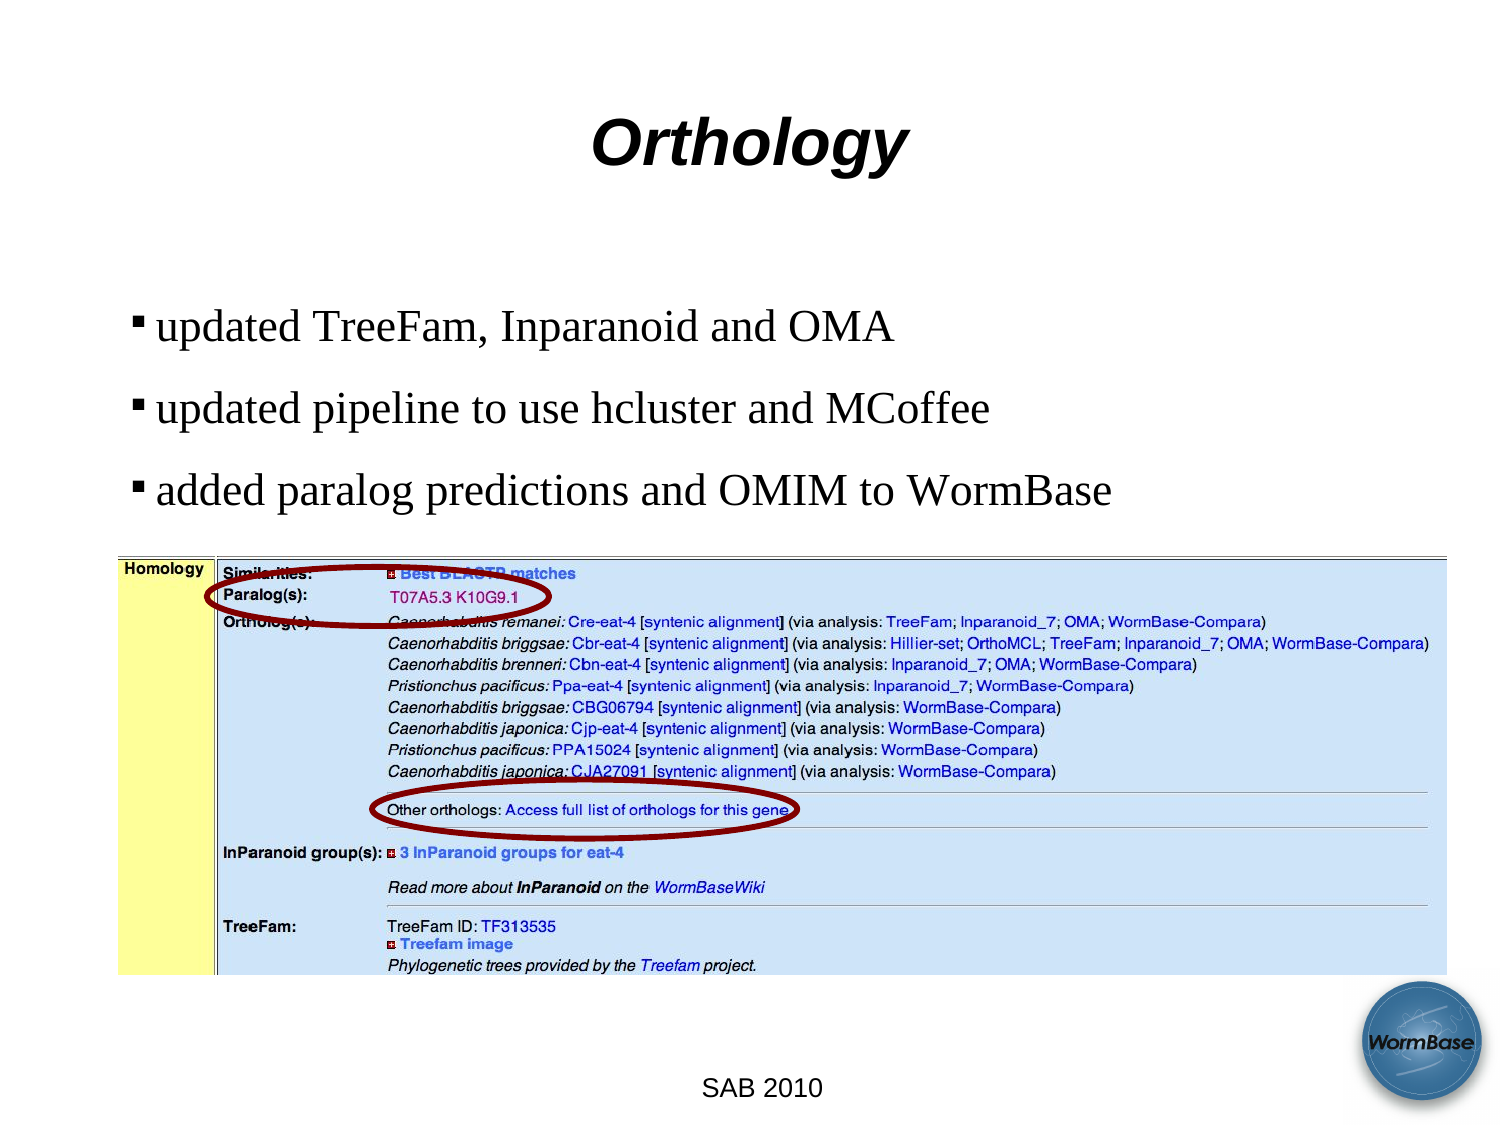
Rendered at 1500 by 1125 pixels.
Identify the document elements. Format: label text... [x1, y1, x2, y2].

text_box updated TreeFam, Inparanoid and OMA updated pipeline to use hcluster and MCoffee added paralog predictions and OMIM to WormBase [118, 260, 1124, 523]
title Orthology [75, 44, 1425, 233]
picture [118, 556, 1500, 1125]
